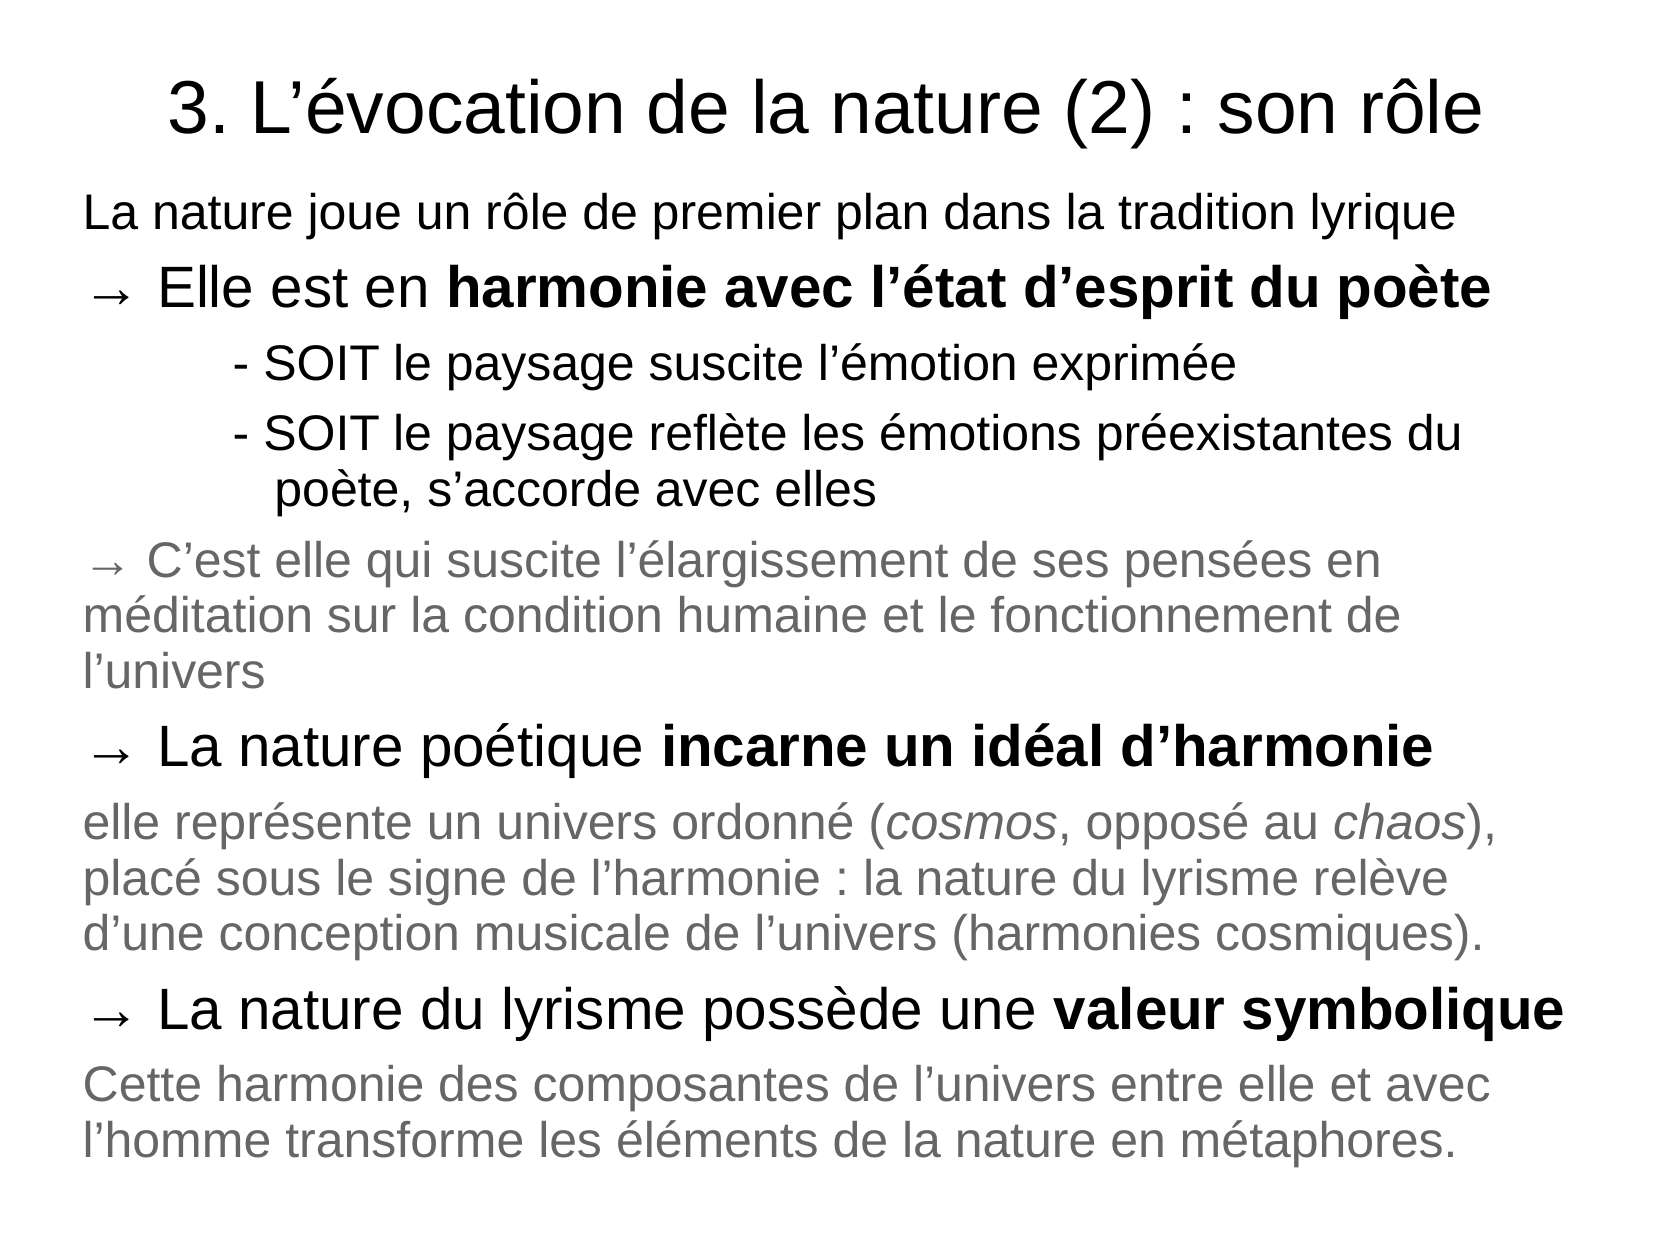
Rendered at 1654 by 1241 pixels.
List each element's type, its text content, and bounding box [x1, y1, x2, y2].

title 3. L’évocation de la nature (2) : son rôle [82, 49, 1571, 166]
list La nature joue un rôle de premier plan dans la tradition lyrique → Elle est en harmonie avec l’état d’esprit du poète - SOIT le paysage suscite l’émotion exprimée - SOIT le paysage reflète les émotions préexistantes du poète, s’accorde avec elles → C’est elle qui suscite l’élargissement de ses pensées en méditation sur la condition humaine et le fonctionnement de l’univers → La nature poétique incarne un idéal d’harmonie elle représente un univers ordonné (cosmos, opposé au chaos), placé sous le signe de l’harmonie : la nature du lyrisme relève d’une conception musicale de l’univers (harmonies cosmiques). → La nature du lyrisme possède une valeur symbolique Cette harmonie des composantes de l’univers entre elle et avec l’homme transforme les éléments de la nature en métaphores. [82, 183, 1571, 1173]
